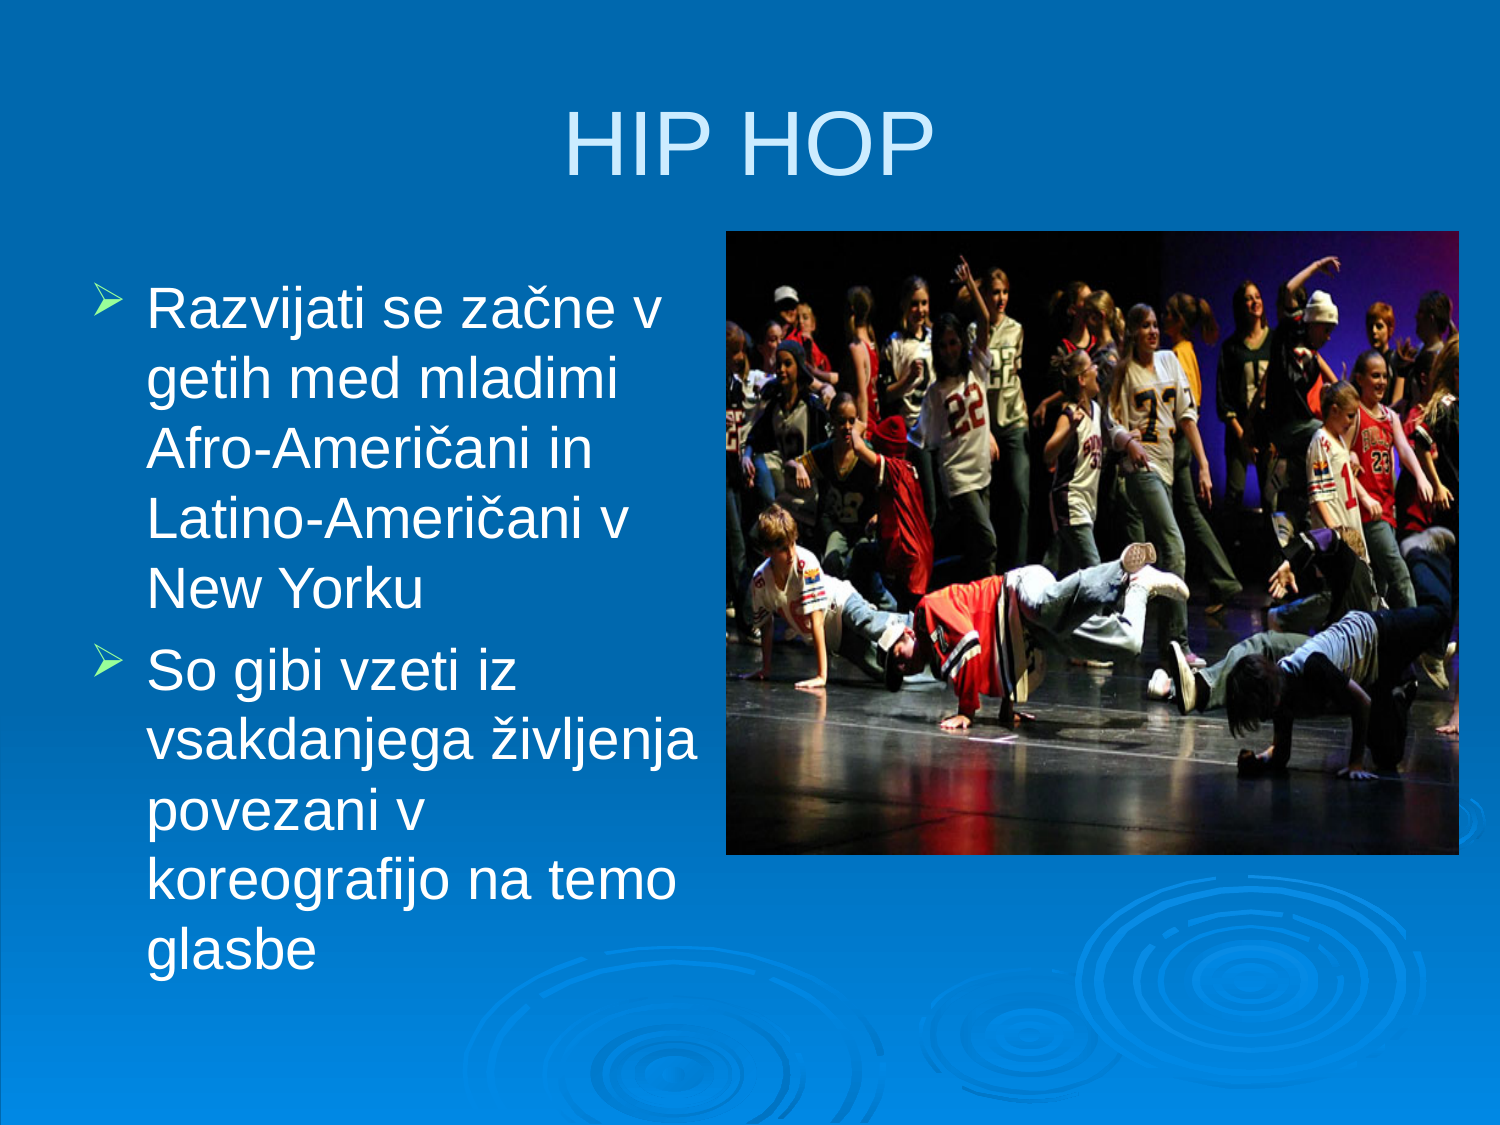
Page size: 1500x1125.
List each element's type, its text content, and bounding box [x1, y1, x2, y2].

picture [726, 231, 1459, 855]
title HIP HOP [75, 45, 1425, 233]
list Razvijati se začne v getih med mladimi Afro-Američani in Latino-Američani v New Yorku So gibi vzeti iz vsakdanjega življenja povezani v koreografijo na temo glasbe [75, 262, 738, 1005]
